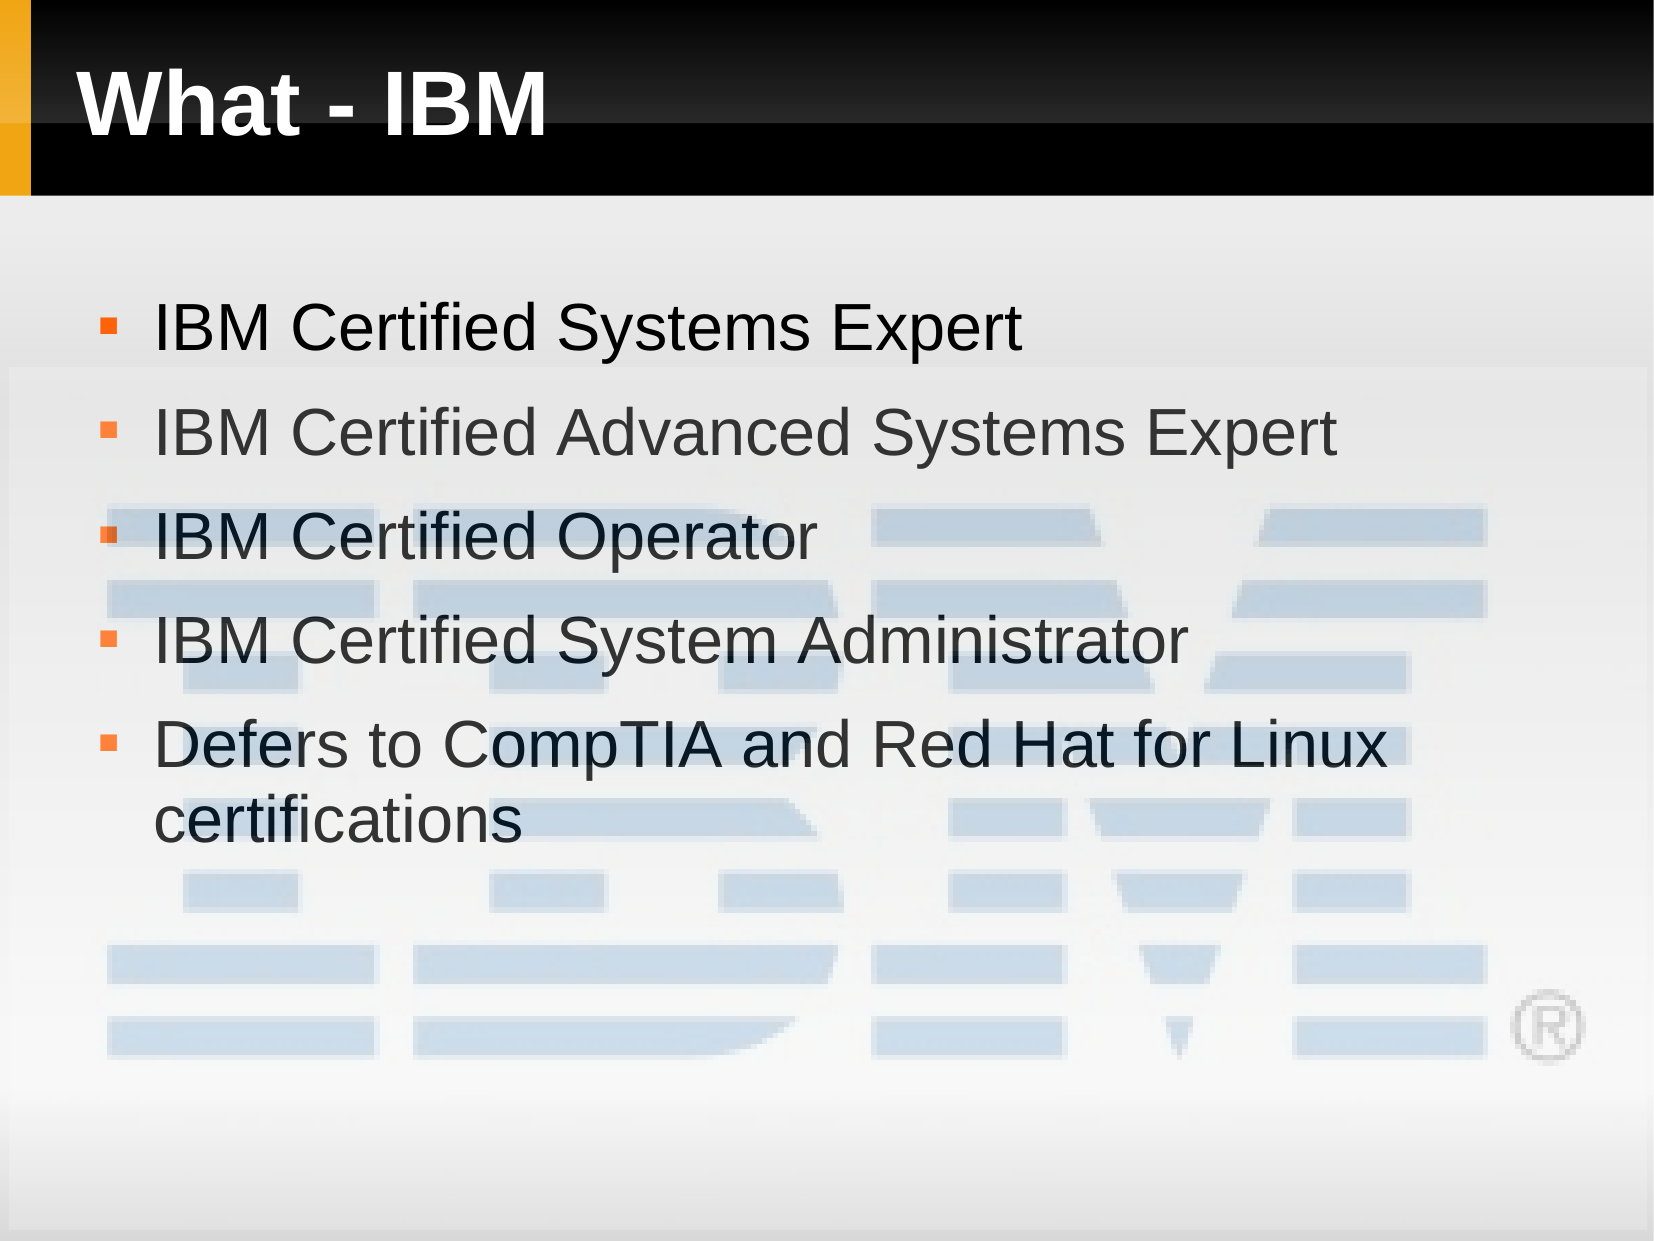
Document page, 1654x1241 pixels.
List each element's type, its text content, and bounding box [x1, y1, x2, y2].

picture [0, 0, 1654, 1241]
list IBM Certified Systems Expert IBM Certified Advanced Systems Expert IBM Certified Operator IBM Certified System Administrator Defers to CompTIA and Red Hat for Linux certifications [82, 290, 1571, 367]
title What - IBM [76, 0, 1565, 208]
